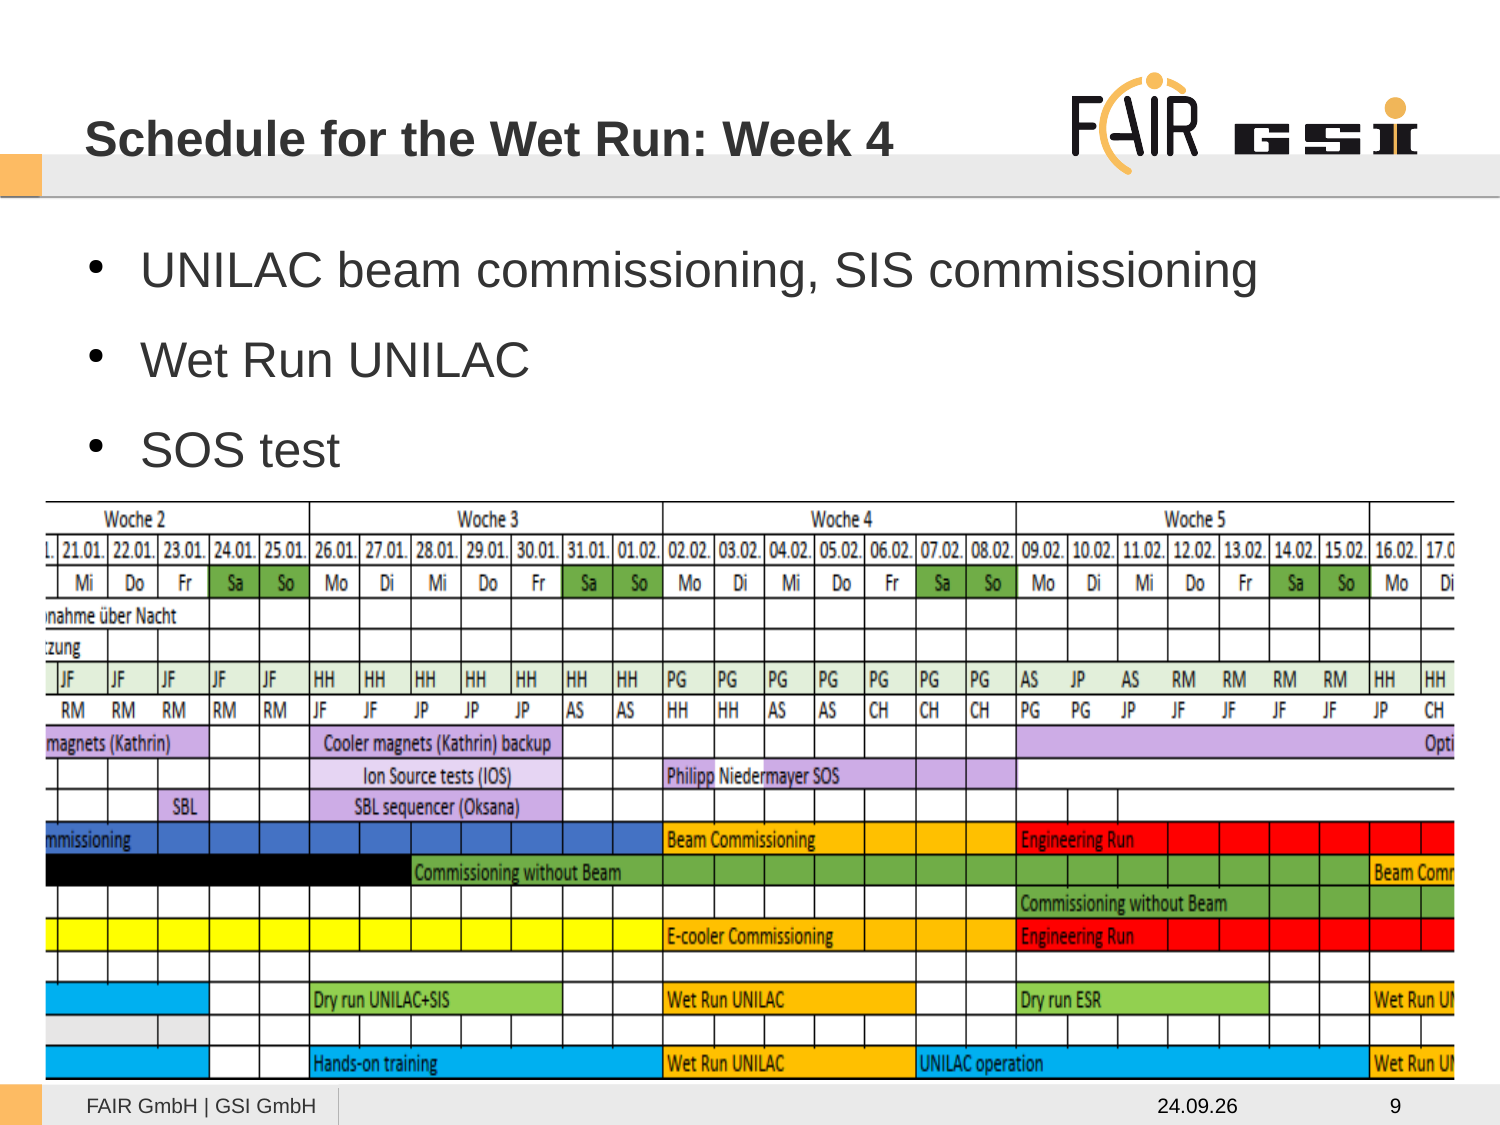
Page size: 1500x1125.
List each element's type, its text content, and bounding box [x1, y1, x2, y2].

title Schedule for the Wet Run: Week 4 [69, 44, 986, 174]
picture [45, 501, 1455, 1080]
list UNILAC beam commissioning, SIS commissioning Wet Run UNILAC SOS test [69, 237, 1417, 484]
picture [1071, 70, 1199, 177]
picture [1233, 95, 1419, 154]
